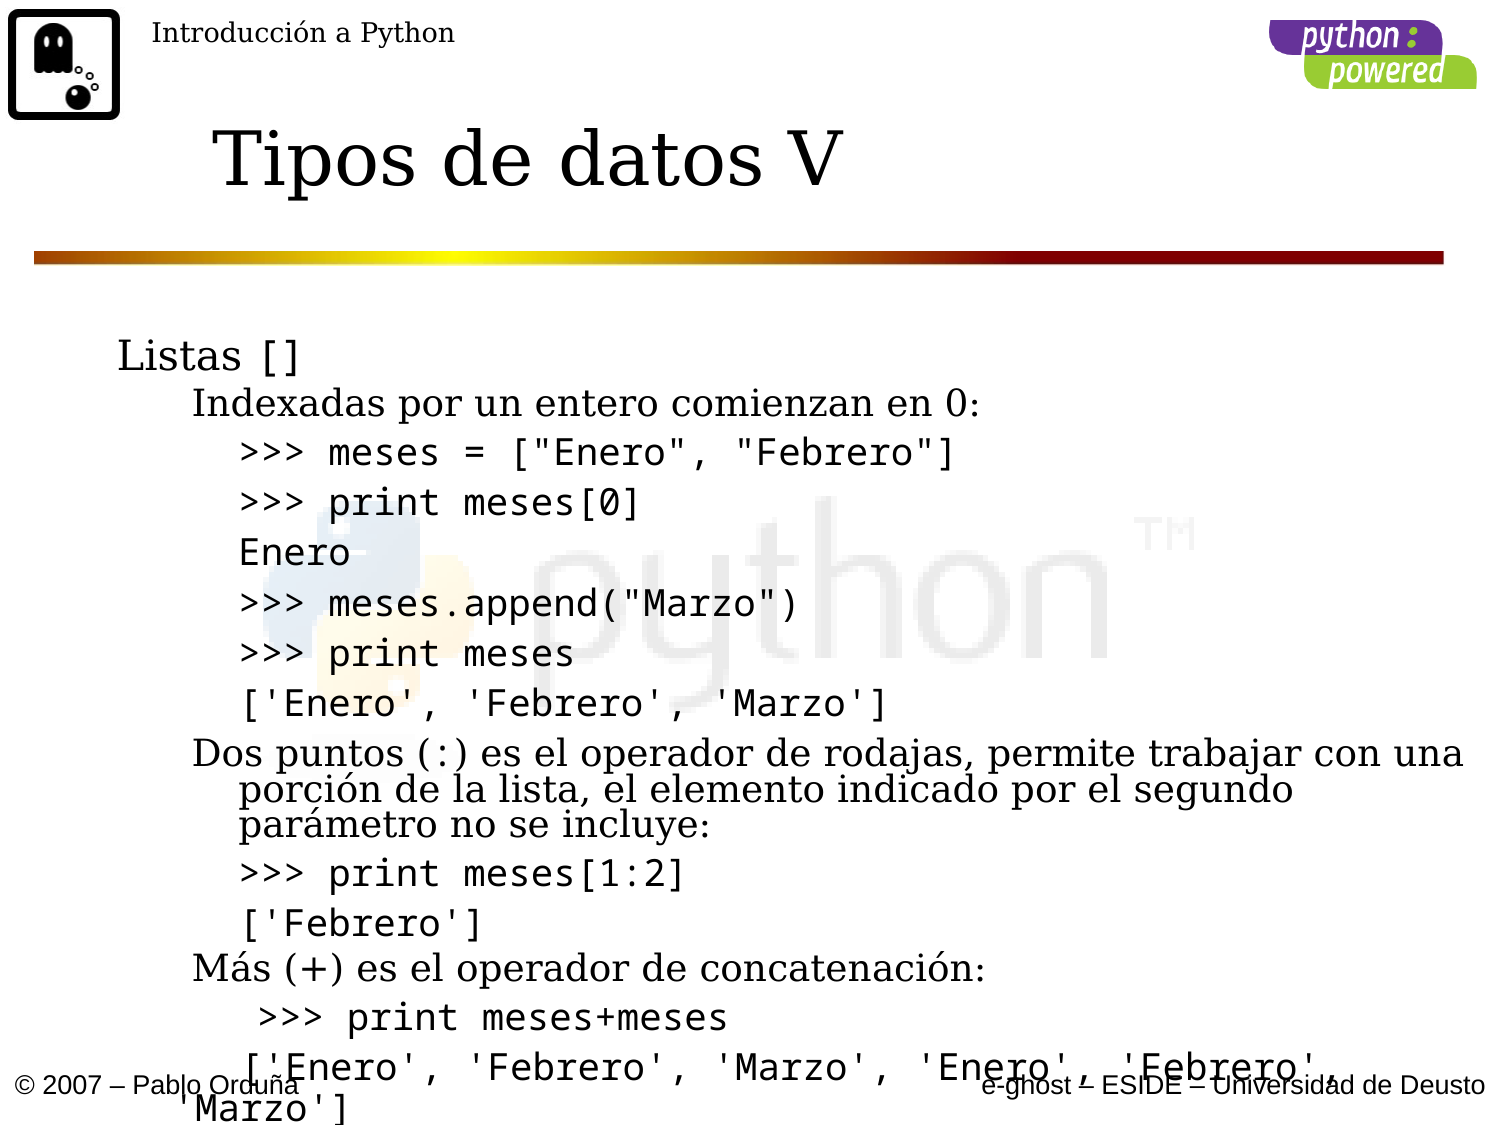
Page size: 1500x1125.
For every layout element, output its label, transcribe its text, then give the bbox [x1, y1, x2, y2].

picture [34, 251, 1447, 266]
picture [5, 7, 125, 124]
list Listas [] Indexadas por un entero comienzan en 0: >>> meses = ["Enero", "Febrero"] >>> print meses[0] Enero >>> meses.append("Marzo") >>> print meses ['Enero', 'Febrero', 'Marzo'] Dos puntos (:) es el operador de rodajas, permite trabajar con una porción de la lista, el elemento indicado por el segundo parámetro no se incluye: >>> print meses[1:2] ['Febrero'] Más (+) es el operador de concatenación: >>> print meses+meses ['Enero', 'Febrero', 'Marzo', 'Enero', 'Febrero', 'Marzo'] [101, 326, 1483, 1108]
title Tipos de datos V [198, 0, 1477, 211]
